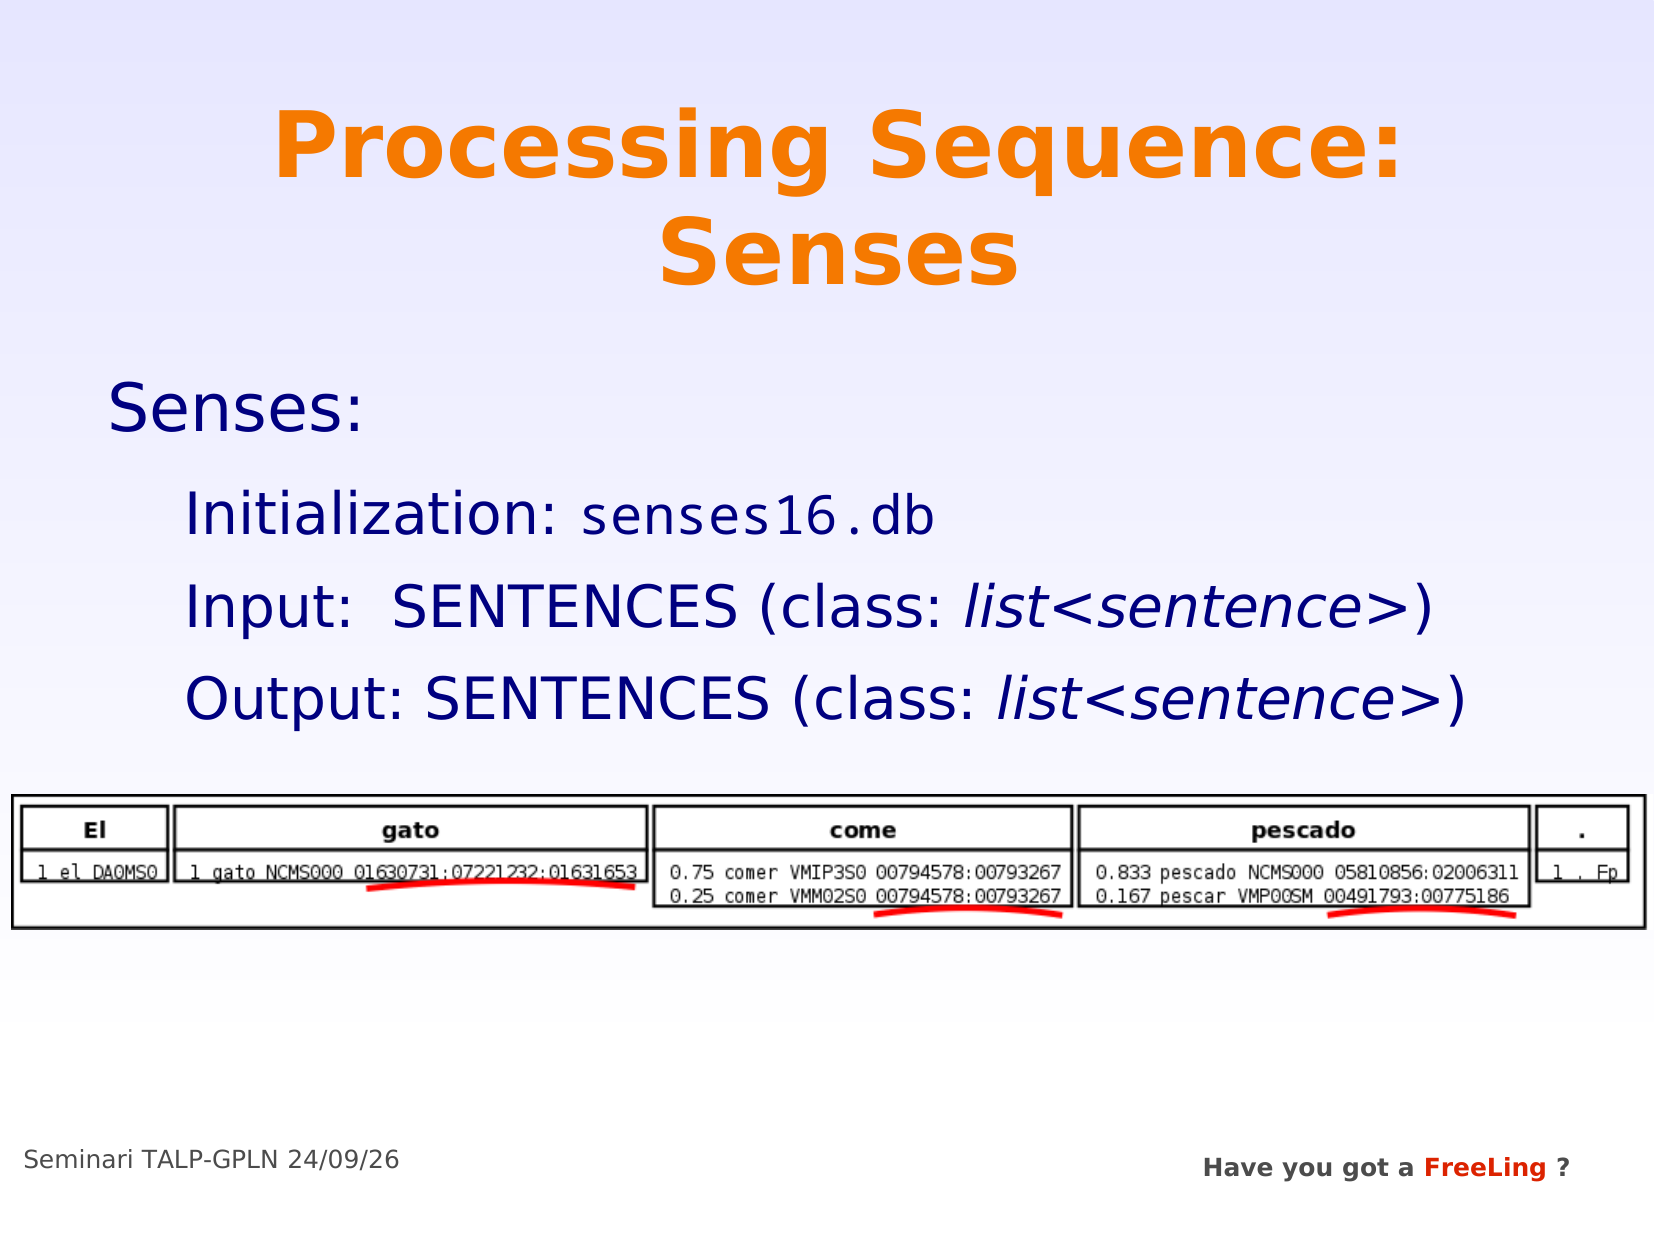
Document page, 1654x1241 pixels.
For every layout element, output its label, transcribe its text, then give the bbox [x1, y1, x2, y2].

title Processing Sequence: Senses [95, 92, 1584, 307]
text_box [307, 498, 1479, 569]
picture [11, 794, 1654, 930]
list Senses: Initialization: senses16.db Input: SENTENCES (class: list<sentence>) Output: SENTENCES (class: list<sentence>) [89, 368, 1578, 794]
